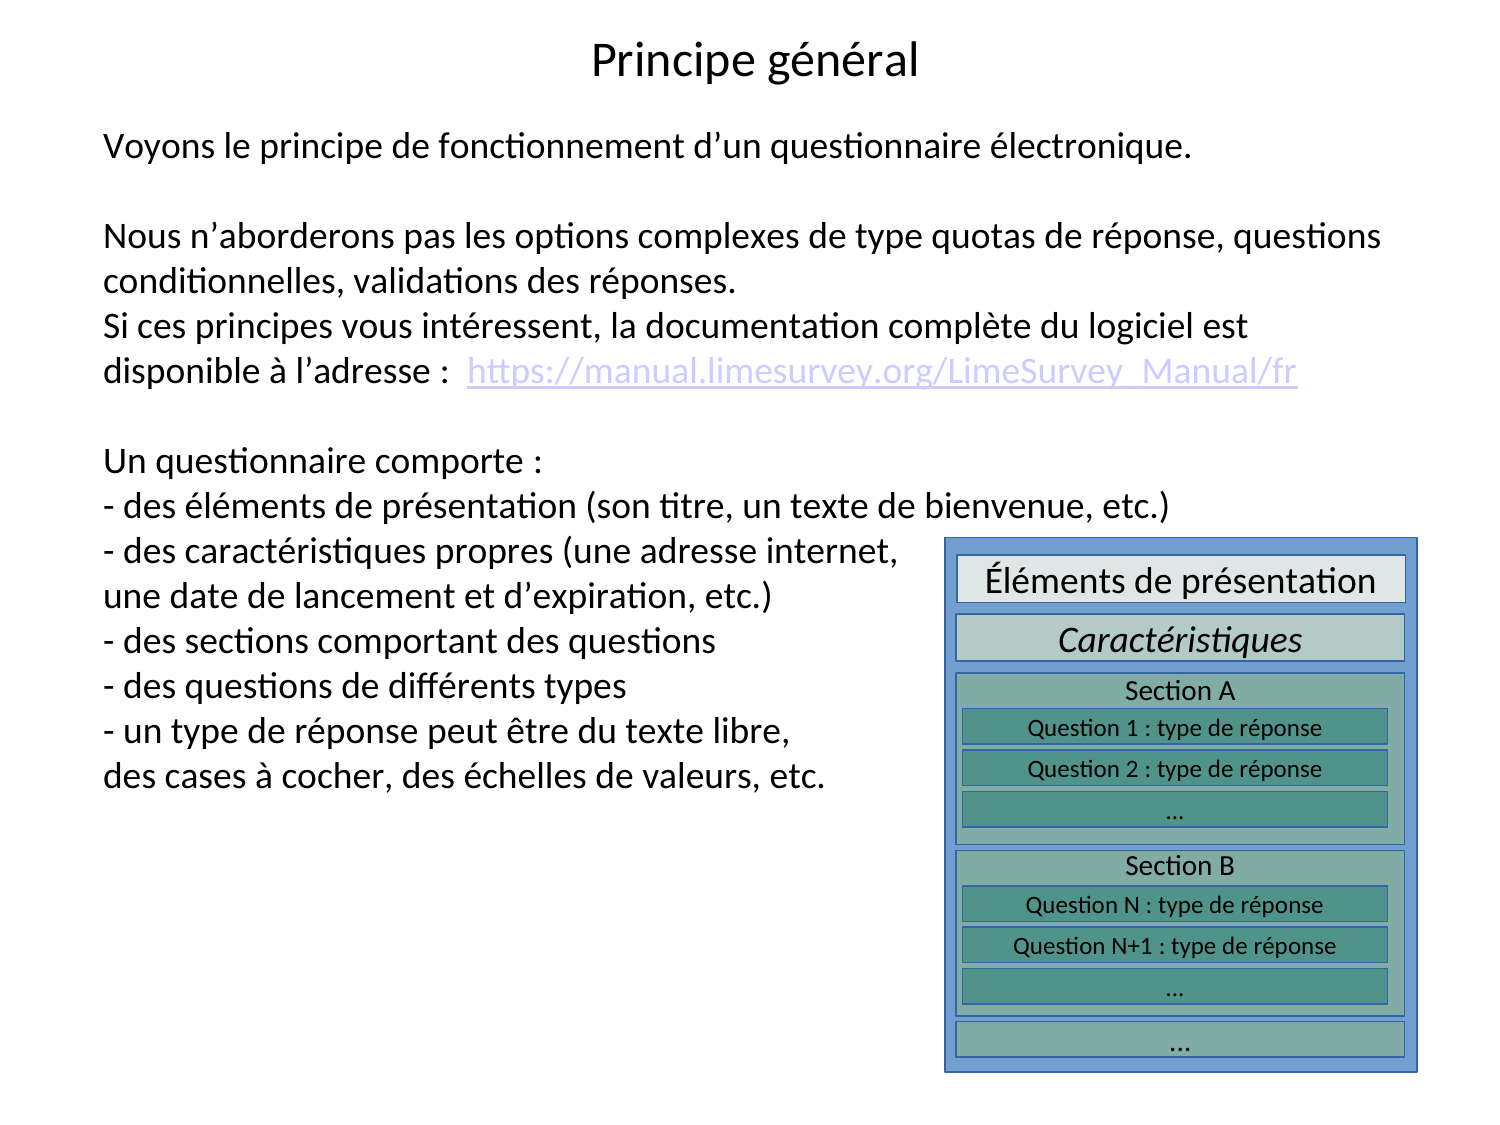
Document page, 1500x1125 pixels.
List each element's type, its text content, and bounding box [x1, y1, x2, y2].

text_box Question N+1 : type de réponse [962, 927, 1388, 963]
text_box Question 1 : type de réponse [962, 708, 1388, 745]
text_box ... [962, 968, 1388, 1004]
text_box ... [962, 791, 1388, 827]
text_box Section B [955, 850, 1405, 1016]
text_box Voyons le principe de fonctionnement d’un questionnaire électronique. Nous n’aborderons pas les options complexes de type quotas de réponse, questions conditionnelles, validations des réponses. Si ces principes vous intéressent, la documentation complète du logiciel est disponible à l’adresse : https://manual.limesurvey.org/LimeSurvey_Manual/fr Un questionnaire comporte : - des éléments de présentation (son titre, un texte de bienvenue, etc.) - des caractéristiques propres (une adresse internet, une date de lancement et d’expiration, etc.) - des sections comportant des questions - des questions de différents types - un type de réponse peut être du texte libre, des cases à cocher, des échelles de valeurs, etc. [88, 113, 1400, 849]
text_box [944, 537, 1418, 1072]
text_box Question 2 : type de réponse [962, 750, 1388, 786]
text_box ... [955, 1021, 1405, 1058]
text_box Caractéristiques [955, 614, 1405, 662]
text_box Question N : type de réponse [962, 885, 1388, 922]
text_box Principe général [41, 18, 1471, 95]
text_box Section A [955, 673, 1405, 845]
text_box Éléments de présentation [956, 555, 1406, 603]
